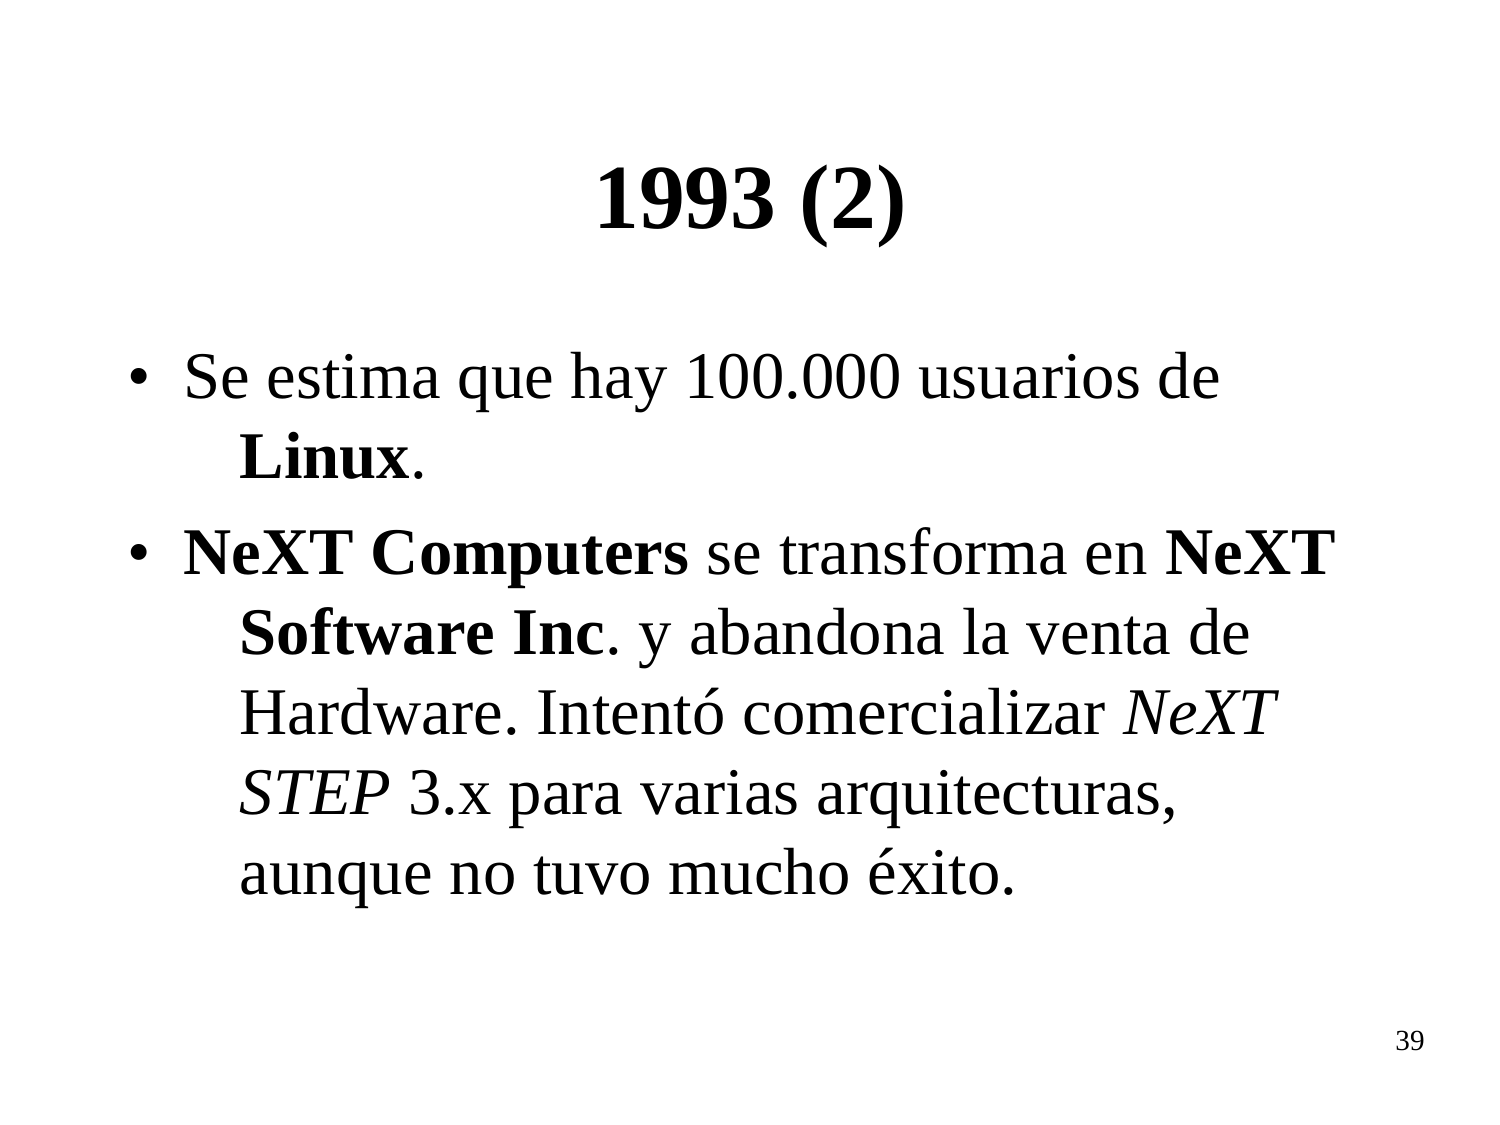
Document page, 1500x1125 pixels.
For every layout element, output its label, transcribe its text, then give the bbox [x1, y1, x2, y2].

list Se estima que hay 100.000 usuarios de Linux. NeXT Computers se transforma en NeXT Software Inc. y abandona la venta de Hardware. Intentó comercializar NeXT STEP 3.x para varias arquitecturas, aunque no tuvo mucho éxito. [112, 324, 1388, 1000]
title 1993 (2) [112, 99, 1388, 288]
